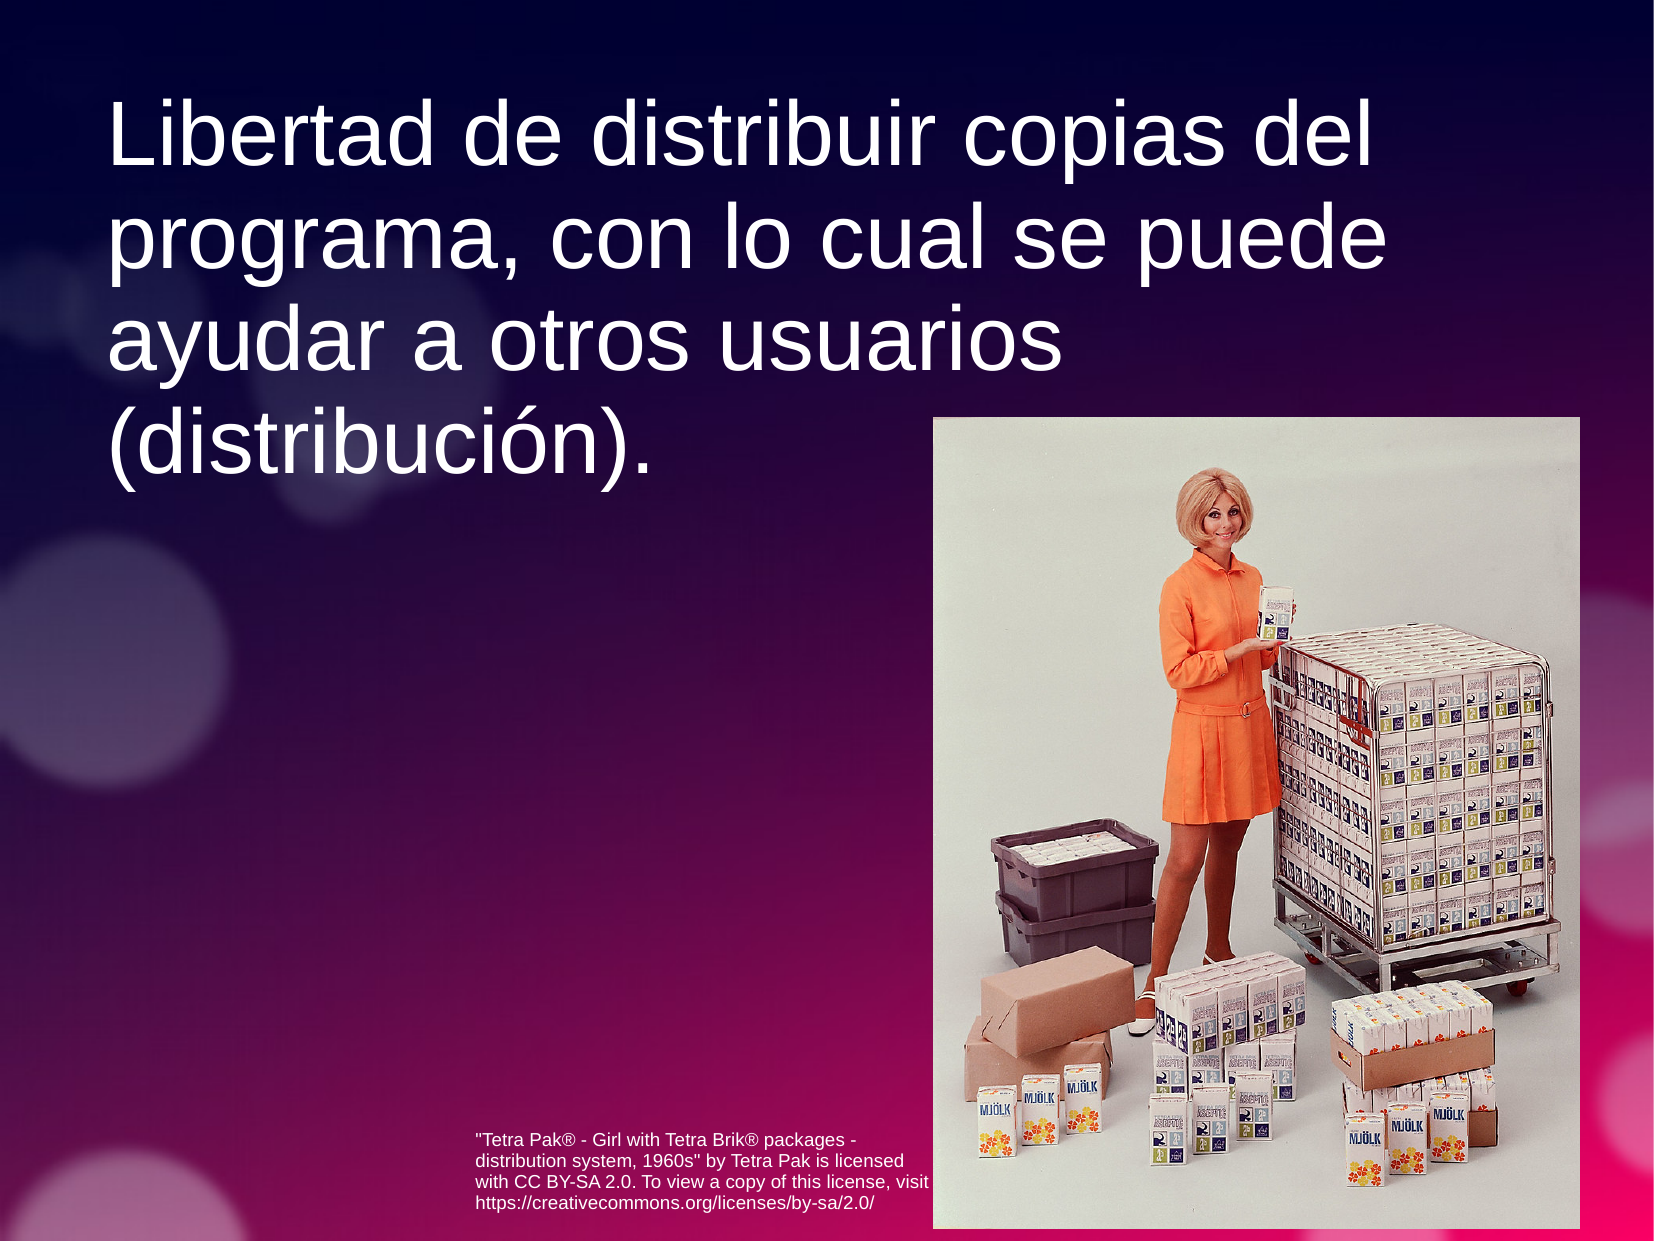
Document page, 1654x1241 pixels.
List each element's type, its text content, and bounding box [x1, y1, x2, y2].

text_box "Tetra Pak® - Girl with Tetra Brik® packages - distribution system, 1960s" by Tetra Pak is licensed with CC BY-SA 2.0. To view a copy of this license, visit https://creativecommons.org/licenses/by-sa/2.0/ [460, 1122, 933, 1221]
title Libertad de distribuir copias del programa, con lo cual se puede ayudar a otros usuarios (distribución). [106, 82, 1595, 493]
picture [0, 0, 1654, 1241]
